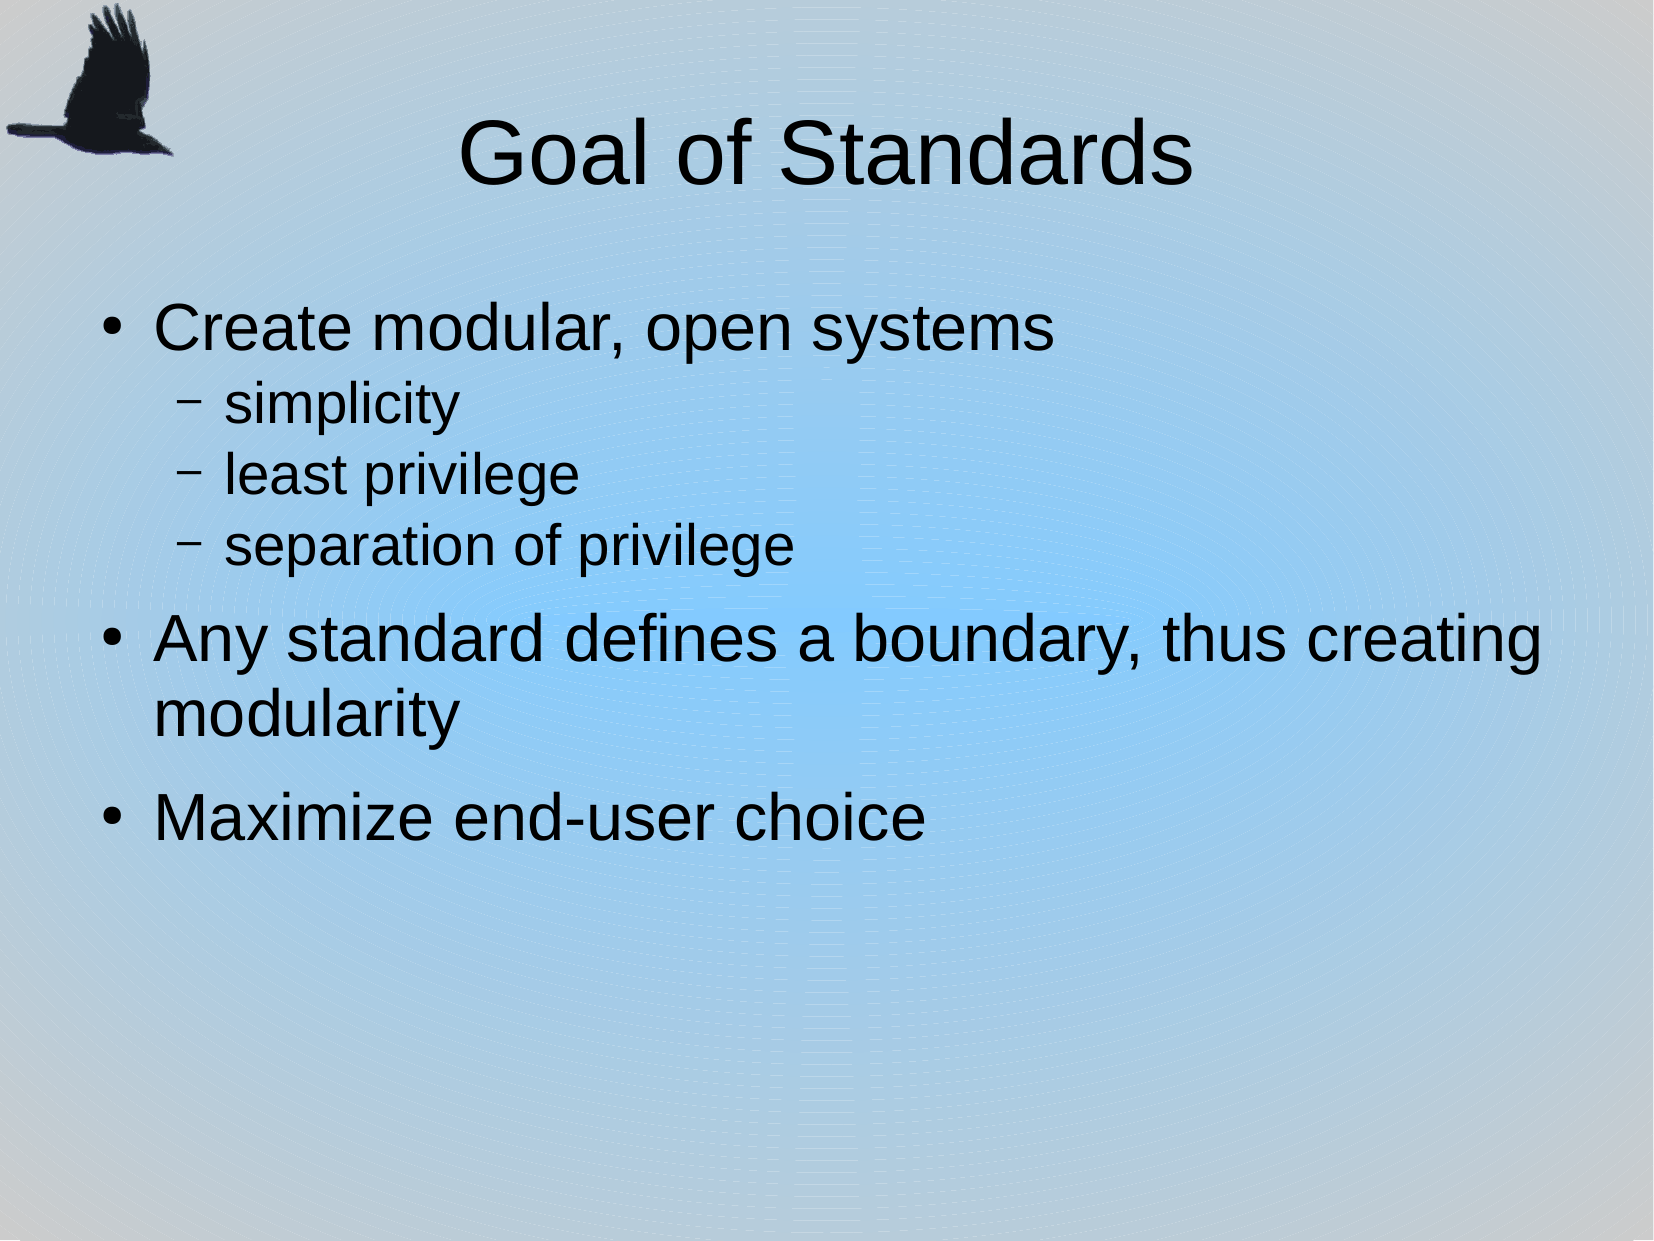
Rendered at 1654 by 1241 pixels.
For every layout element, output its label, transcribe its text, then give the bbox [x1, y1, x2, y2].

list Create modular, open systems simplicity least privilege separation of privilege Any standard defines a boundary, thus creating modularity Maximize end-user choice [82, 290, 1571, 1094]
title Goal of Standards [82, 56, 1571, 250]
picture [0, 0, 178, 160]
